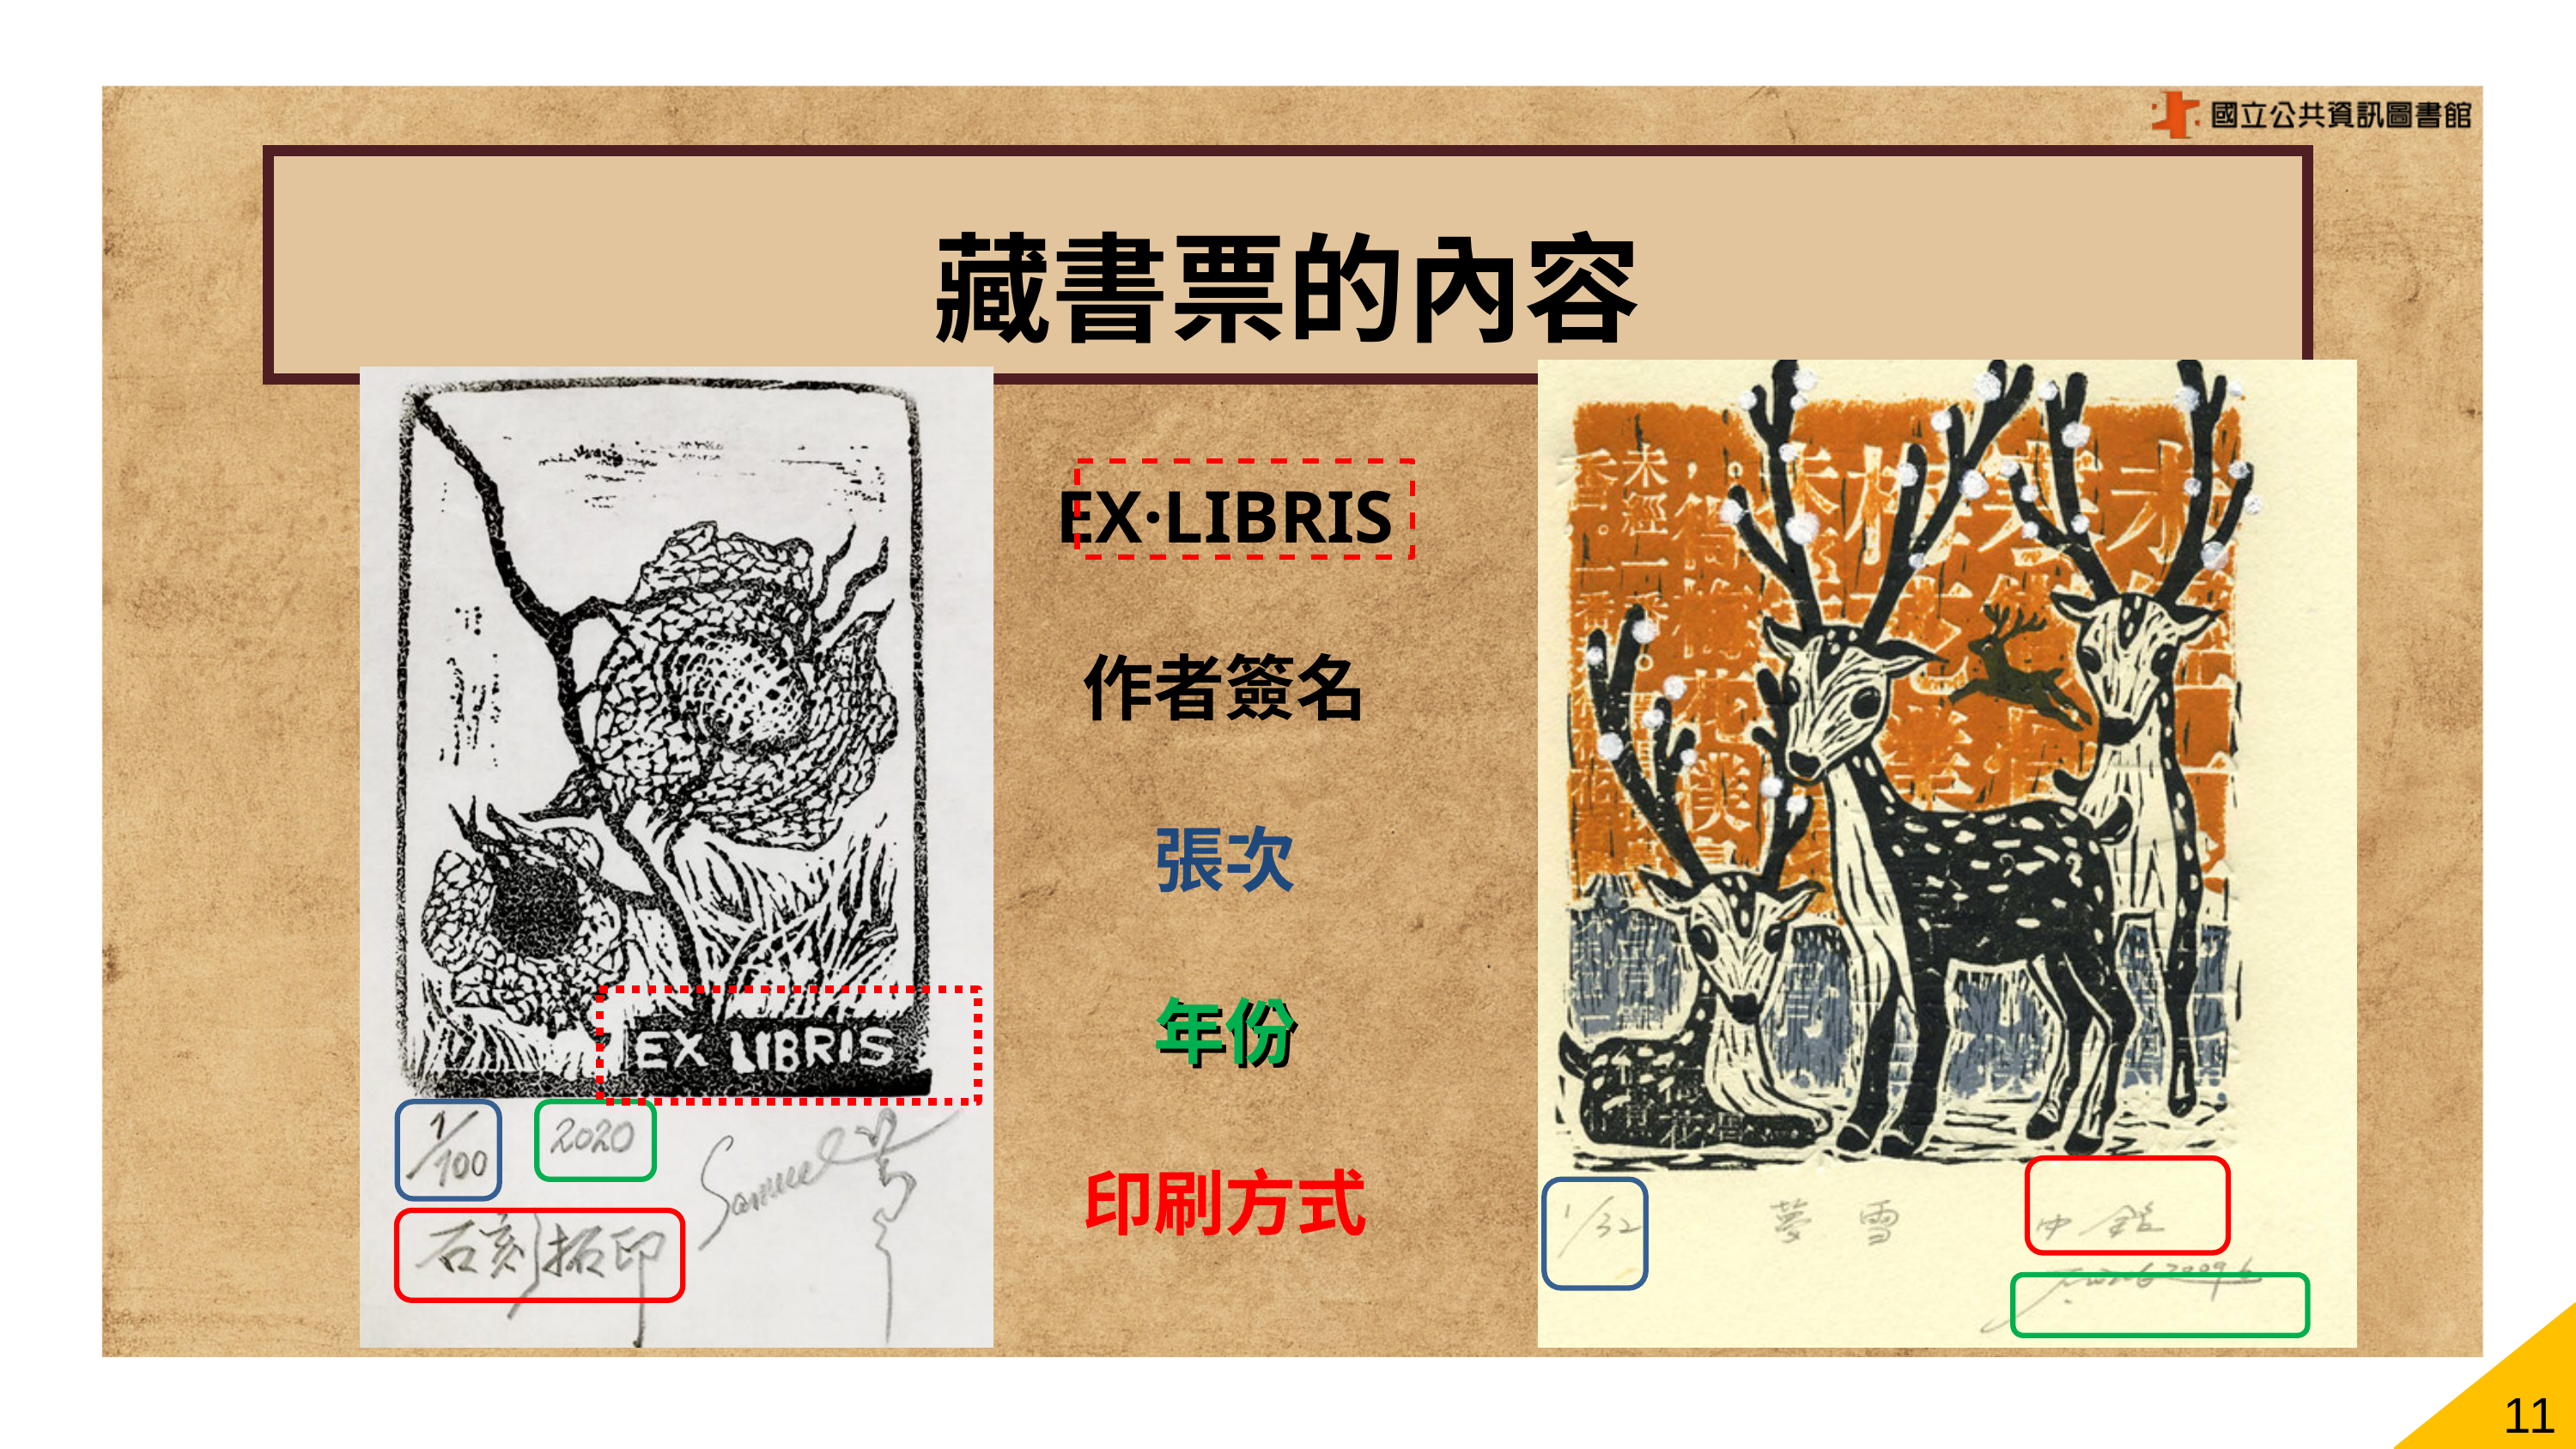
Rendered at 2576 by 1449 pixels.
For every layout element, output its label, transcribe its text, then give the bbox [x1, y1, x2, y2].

text_box 11 [2395, 1304, 2576, 1449]
picture [101, 85, 2484, 1357]
text_box EX·LIBRIS 作者簽名 張次 年份 印刷方式 [1042, 465, 1431, 1434]
text_box [268, 358, 2308, 379]
text_box [268, 132, 2308, 172]
text_box 藏書票的內容 [268, 172, 2308, 358]
